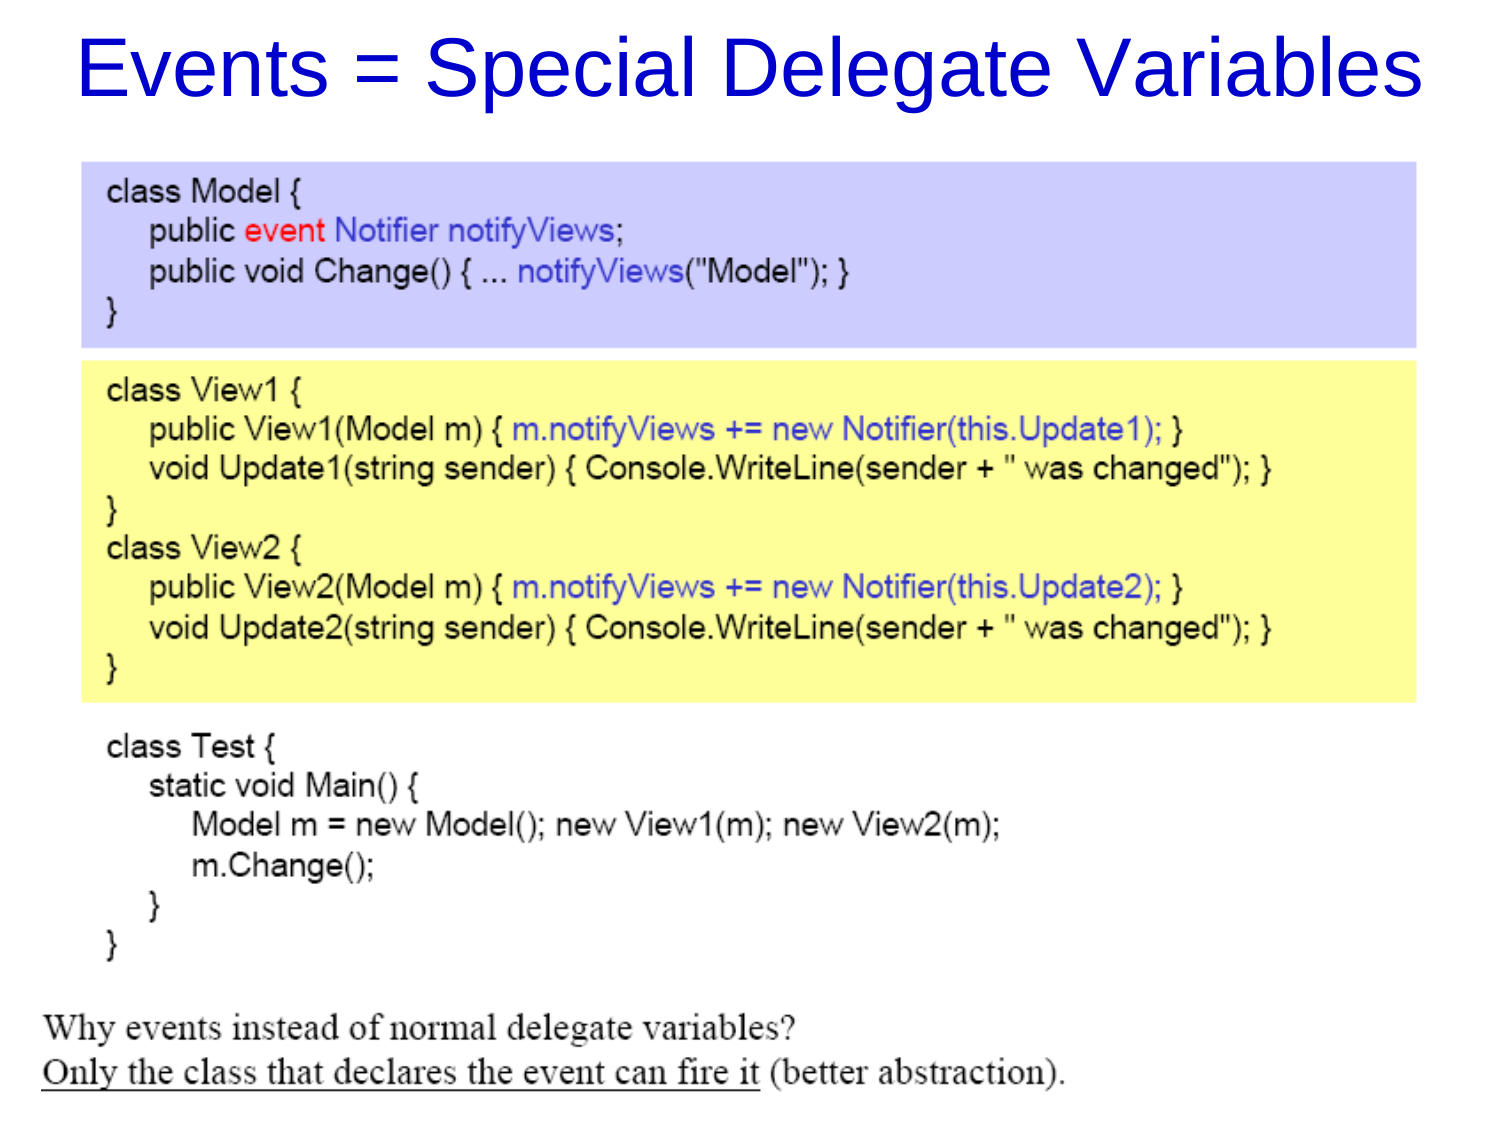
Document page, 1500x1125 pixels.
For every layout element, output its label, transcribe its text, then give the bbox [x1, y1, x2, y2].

title Events = Special Delegate Variables [29, 0, 1471, 126]
picture [41, 148, 1447, 1111]
